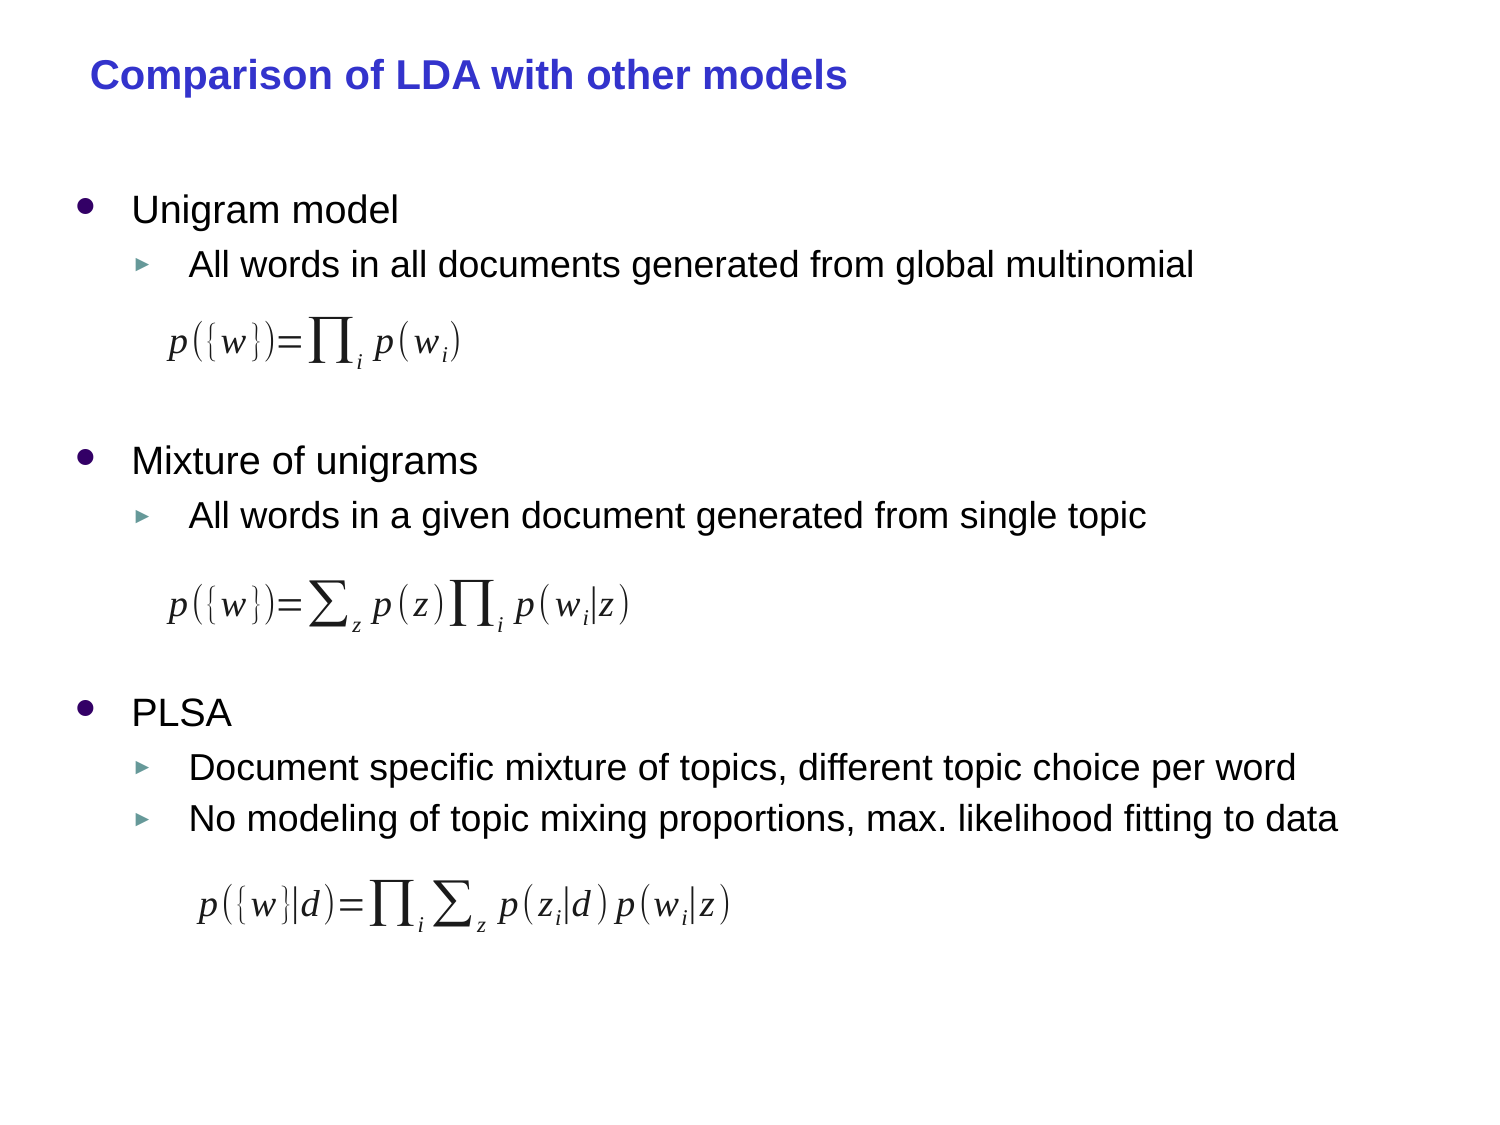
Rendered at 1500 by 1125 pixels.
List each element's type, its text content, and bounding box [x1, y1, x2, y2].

chart [157, 315, 470, 376]
title Comparison of LDA with other models [75, 37, 1426, 113]
chart [157, 578, 638, 638]
chart [187, 878, 738, 938]
list Unigram model All words in all documents generated from global multinomial Mixture of unigrams All words in a given document generated from single topic PLSA Document specific mixture of topics, different topic choice per word No modeling of topic mixing proportions, max. likelihood fitting to data [75, 187, 1425, 1088]
